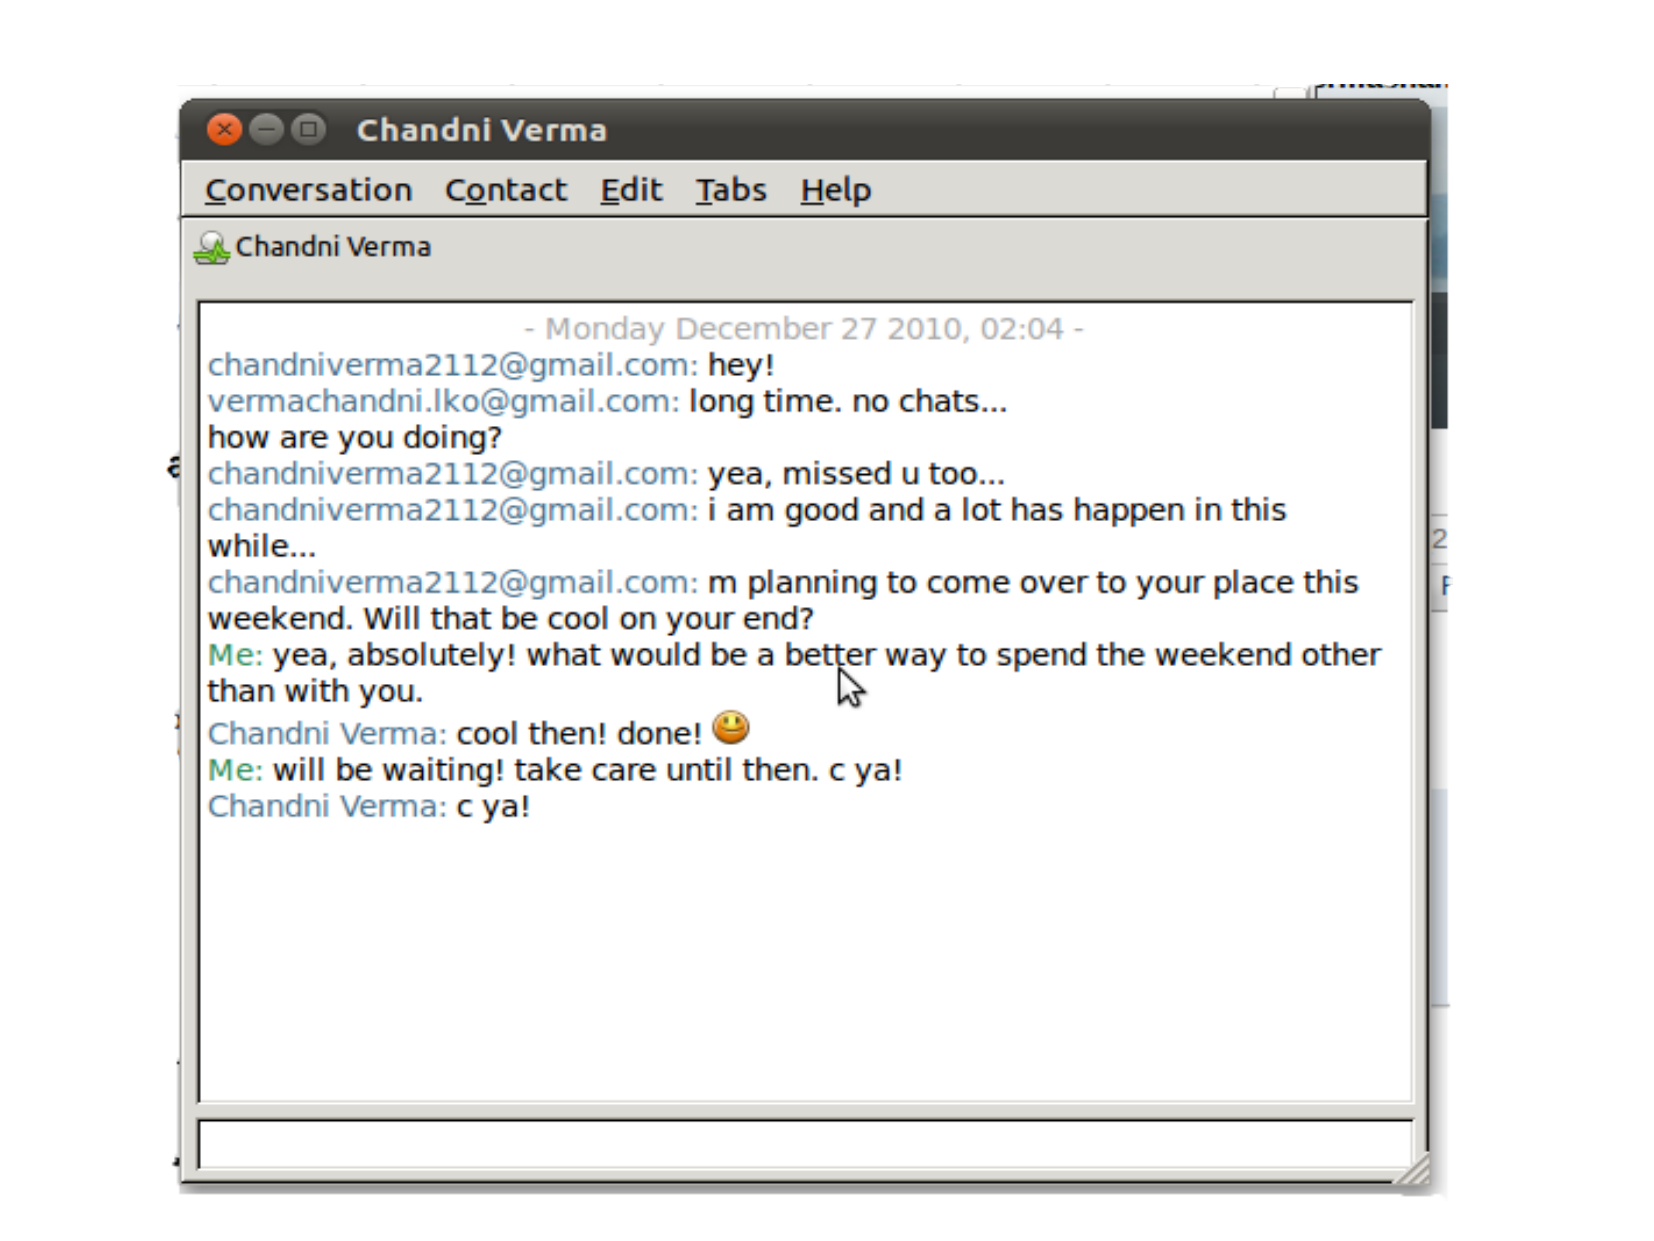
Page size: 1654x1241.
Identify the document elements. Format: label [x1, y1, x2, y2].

picture [166, 84, 1453, 1201]
